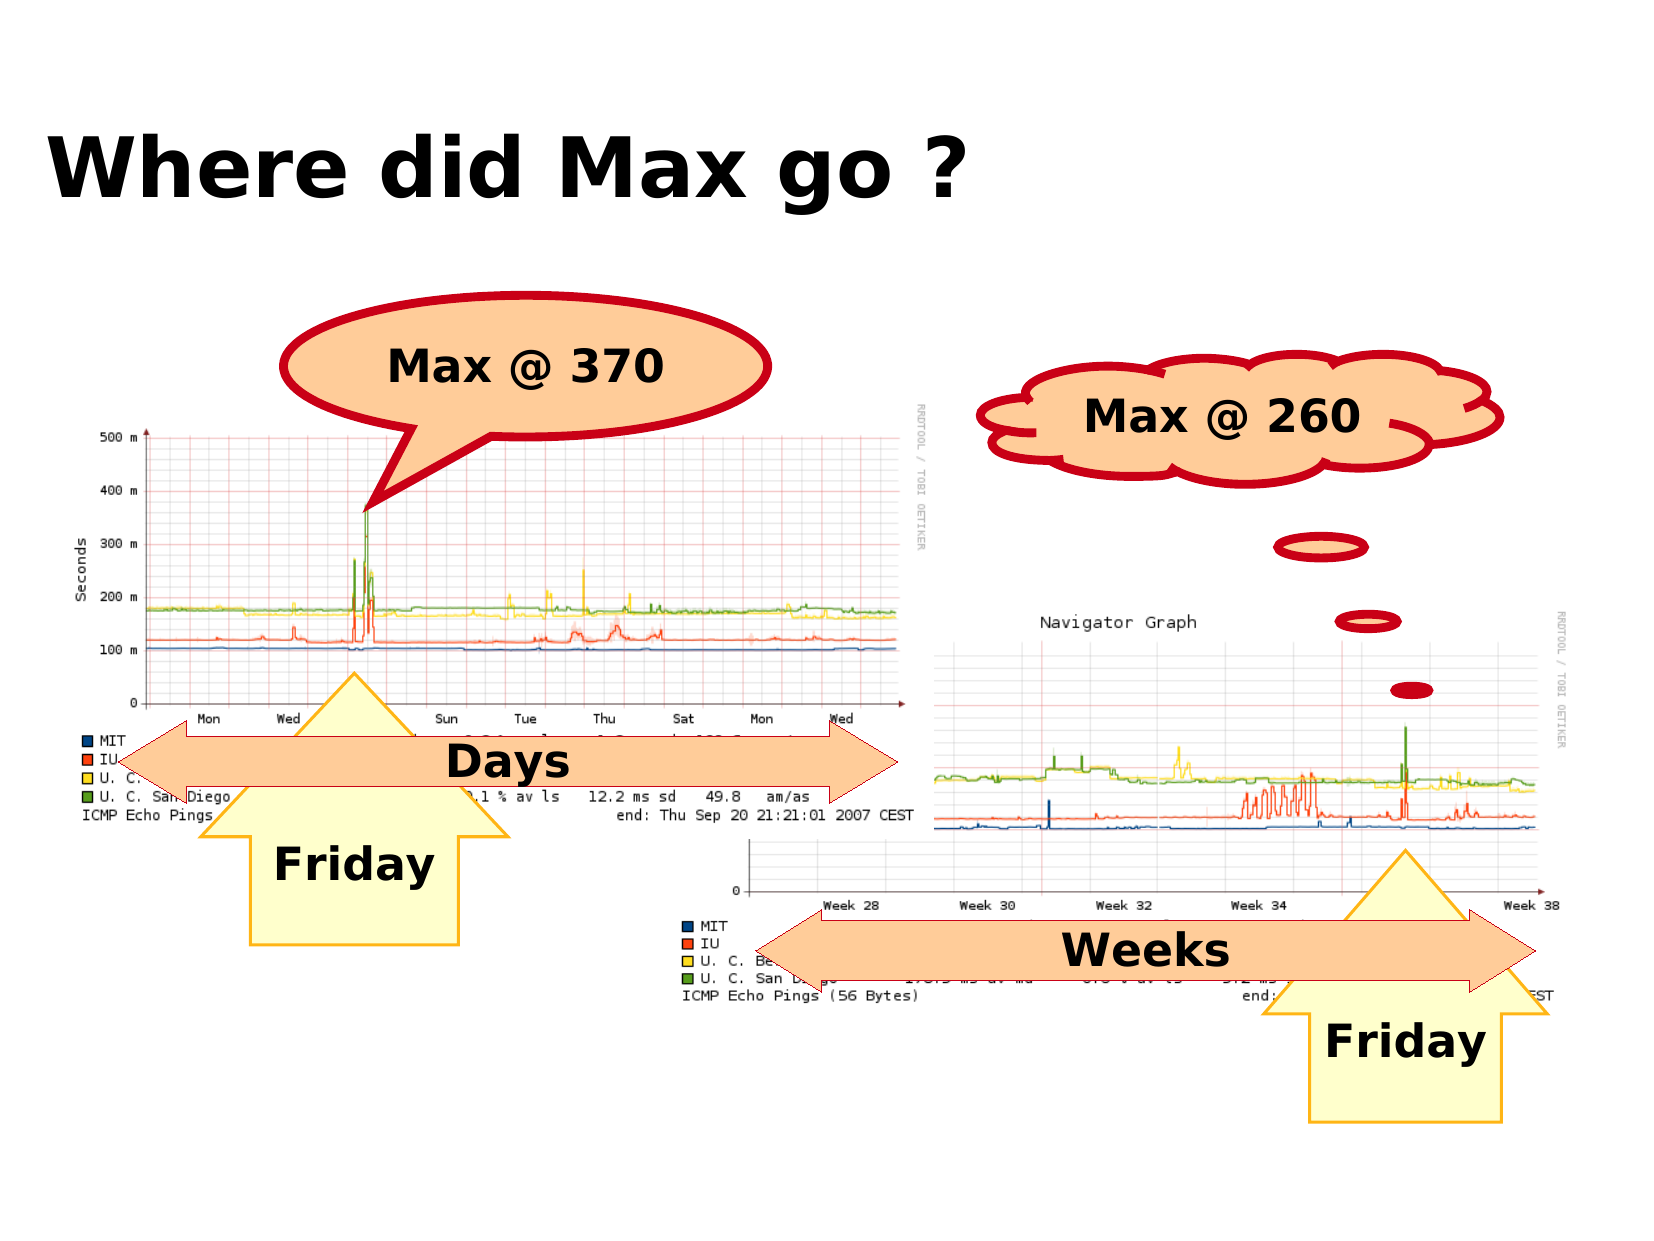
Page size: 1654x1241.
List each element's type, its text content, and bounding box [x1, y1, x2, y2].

text_box Max @ 260 [980, 354, 1501, 485]
text_box Friday [200, 787, 508, 945]
text_box Friday [295, 673, 414, 736]
text_box Max @ 260 [1339, 614, 1398, 629]
text_box Max @ 260 [1277, 536, 1365, 558]
text_box Friday [1263, 969, 1548, 1123]
picture [62, 394, 1575, 1018]
text_box Max @ 370 [283, 295, 768, 502]
text_box Days [118, 720, 898, 804]
title Where did Max go ? [45, 101, 1583, 237]
text_box Friday [1345, 850, 1466, 920]
text_box Weeks [755, 909, 1536, 993]
text_box Max @ 260 [1395, 686, 1429, 695]
